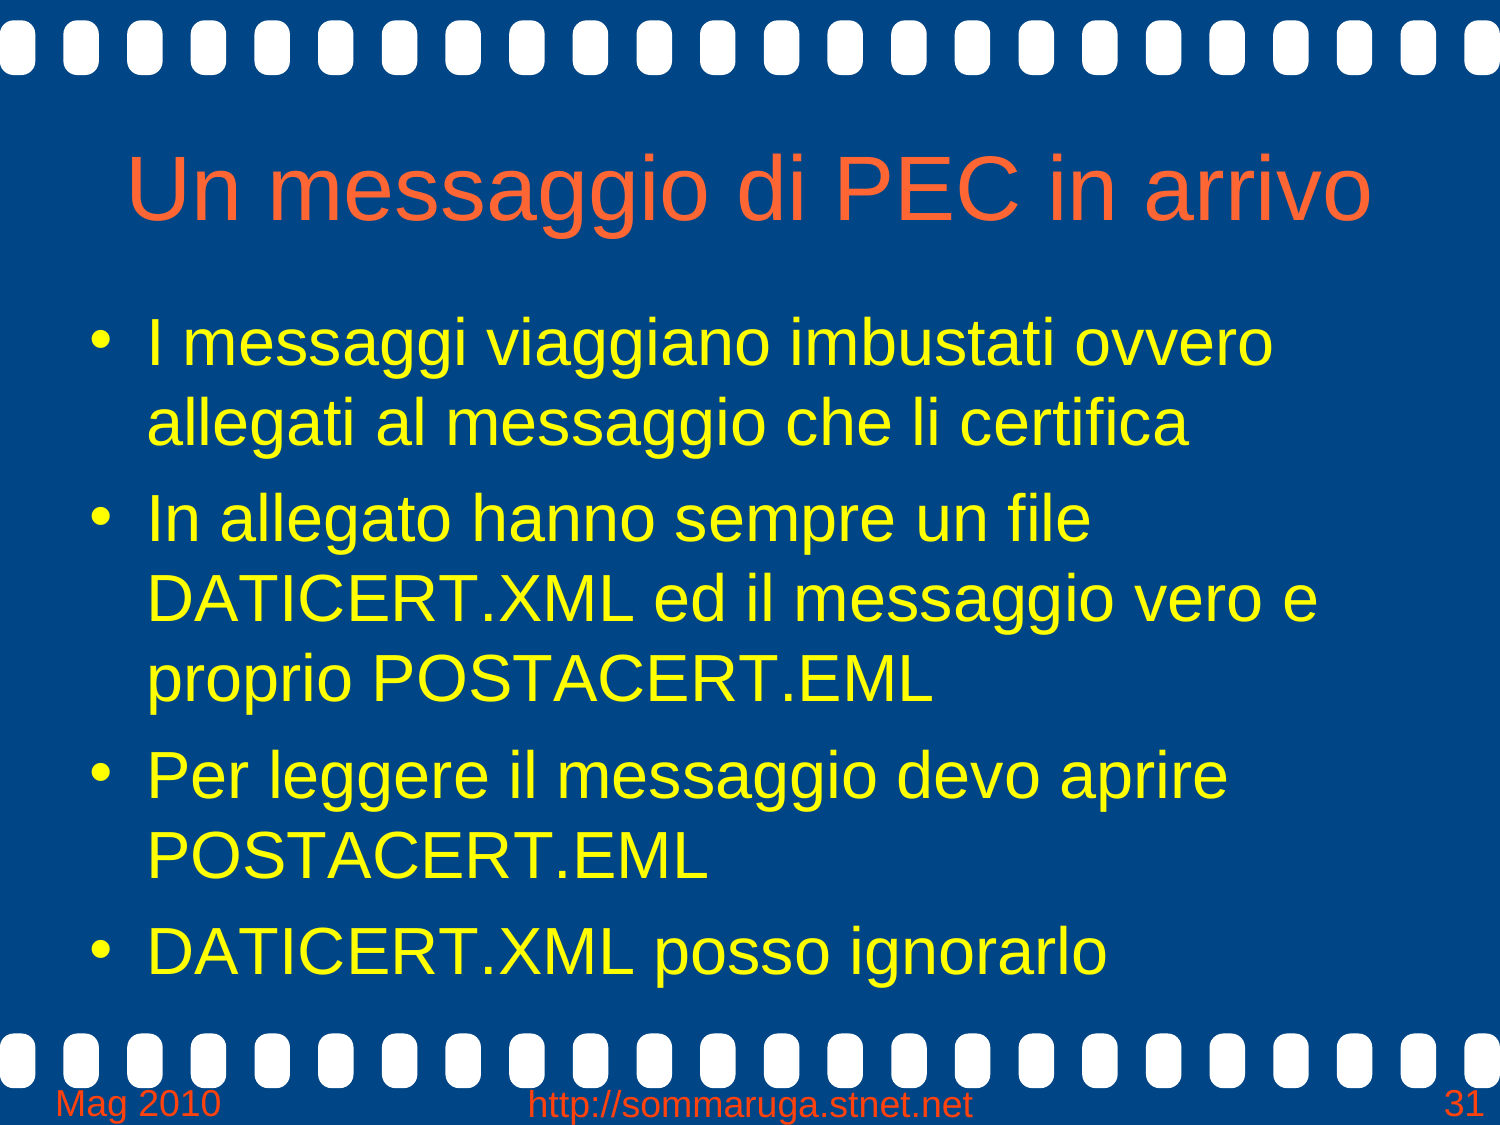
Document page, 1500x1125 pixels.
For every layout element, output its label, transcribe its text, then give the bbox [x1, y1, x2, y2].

list I messaggi viaggiano imbustati ovvero allegati al messaggio che li certifica In allegato hanno sempre un file DATICERT.XML ed il messaggio vero e proprio POSTACERT.EML Per leggere il messaggio devo aprire POSTACERT.EML DATICERT.XML posso ignorarlo [75, 290, 1426, 1021]
title Un messaggio di PEC in arrivo [75, 58, 1426, 290]
